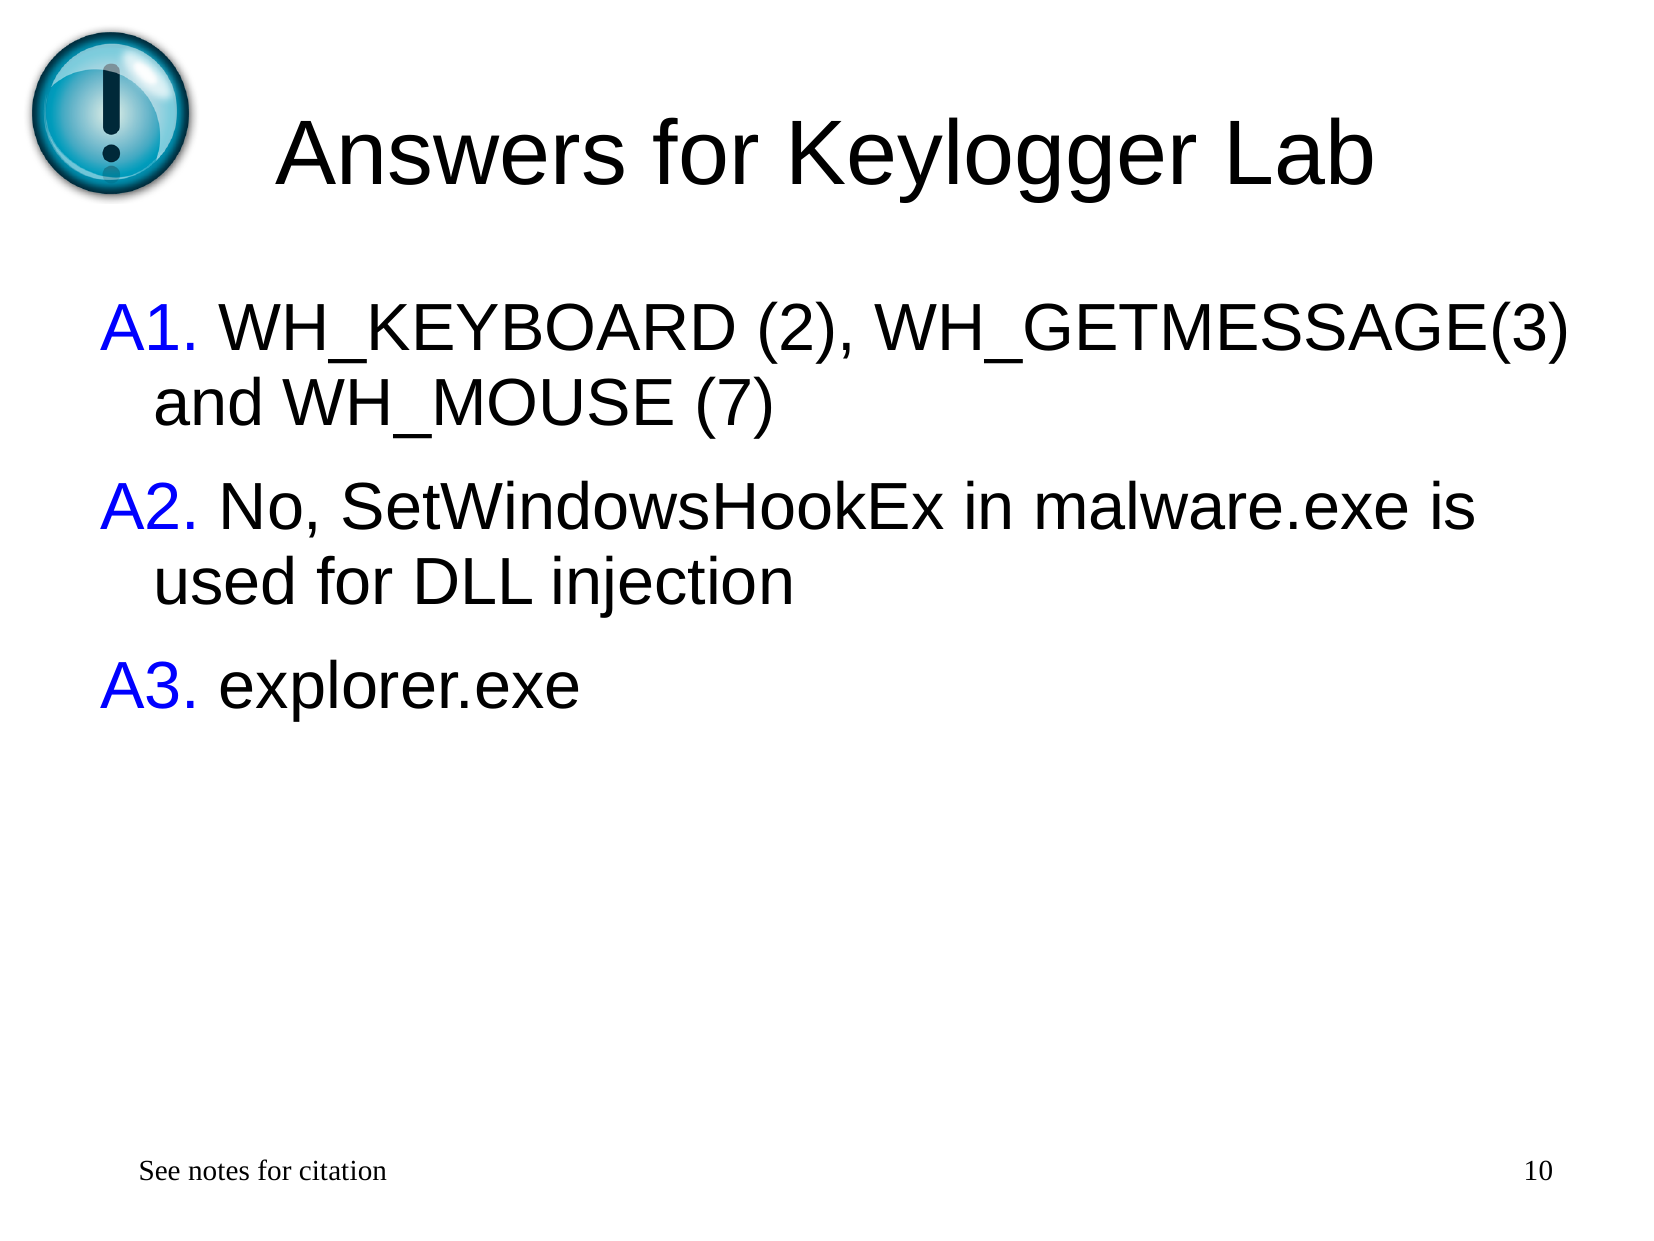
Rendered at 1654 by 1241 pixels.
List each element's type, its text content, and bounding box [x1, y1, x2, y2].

title Answers for Keylogger Lab [82, 49, 1571, 257]
list WH_KEYBOARD (2), WH_GETMESSAGE(3) and WH_MOUSE (7) No, SetWindowsHookEx in malware.exe is used for DLL injection explorer.exe [82, 290, 1576, 1126]
picture [20, 23, 201, 204]
